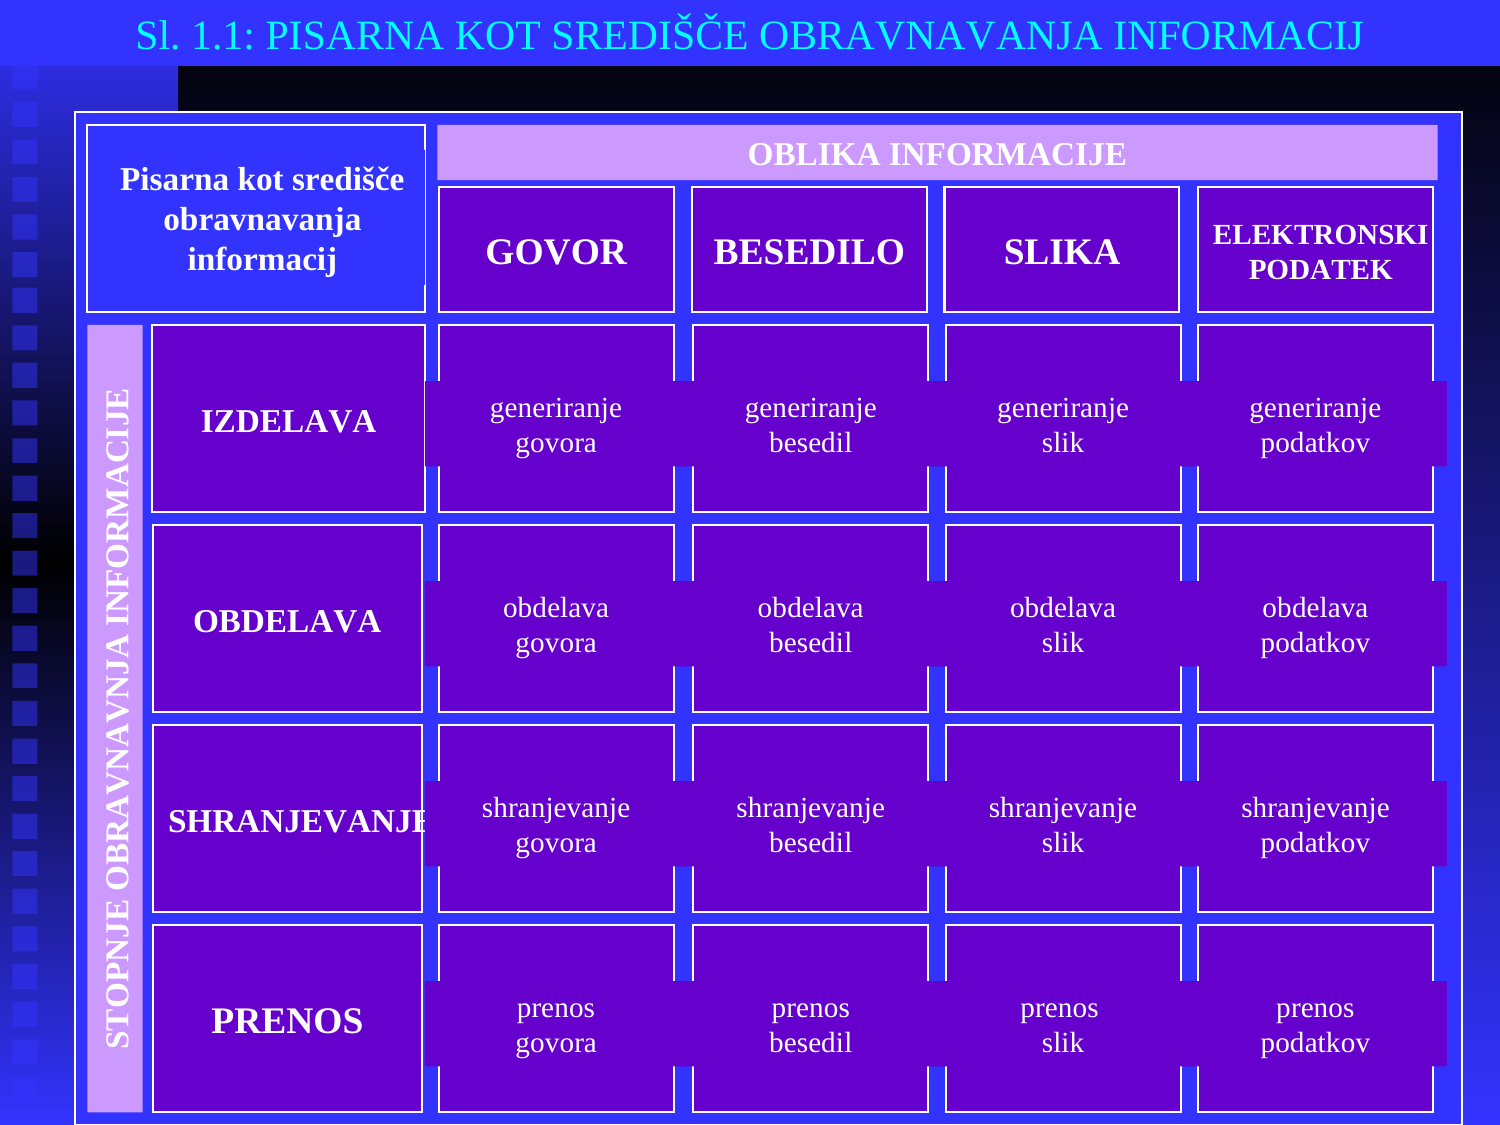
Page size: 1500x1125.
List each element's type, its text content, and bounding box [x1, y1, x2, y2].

text_box STOPNJE OBRAVNAVNJA INFORMACIJE [87, 324, 143, 1113]
text_box prenos besedil [679, 981, 931, 1067]
text_box shranjevanje besedil [679, 781, 931, 867]
text_box shranjevanje slik [931, 781, 1184, 867]
text_box Sl. 1.1: PISARNA KOT SREDIŠČE OBRAVNAVANJA INFORMACIJ [0, 0, 1500, 66]
text_box SHRANJEVANJE [153, 724, 422, 913]
text_box IZDELAVA [152, 324, 425, 513]
text_box shranjevanje podatkov [1184, 781, 1447, 867]
text_box ELEKTRONSKI PODATEK [1198, 187, 1434, 313]
text_box prenos govora [424, 981, 679, 1067]
text_box BESEDILO [692, 187, 927, 313]
text_box generiranje podatkov [1184, 381, 1447, 467]
text_box [74, 112, 1463, 1125]
text_box obdelava podatkov [1184, 581, 1447, 667]
text_box generiranje govora [424, 381, 679, 467]
text_box shranjevanje govora [424, 781, 679, 867]
text_box obdelava besedil [679, 581, 931, 667]
text_box PRENOS [153, 924, 422, 1113]
text_box SLIKA [944, 187, 1180, 313]
text_box OBLIKA INFORMACIJE [437, 124, 1438, 181]
text_box obdelava slik [931, 581, 1184, 667]
text_box prenos podatkov [1184, 981, 1447, 1067]
text_box obdelava govora [424, 581, 679, 667]
text_box generiranje slik [931, 381, 1184, 467]
text_box generiranje besedil [679, 381, 931, 467]
text_box OBDELAVA [153, 524, 422, 713]
text_box prenos slik [931, 981, 1184, 1067]
text_box Pisarna kot središče obravnavanja informacij [99, 149, 426, 285]
text_box GOVOR [438, 187, 674, 313]
